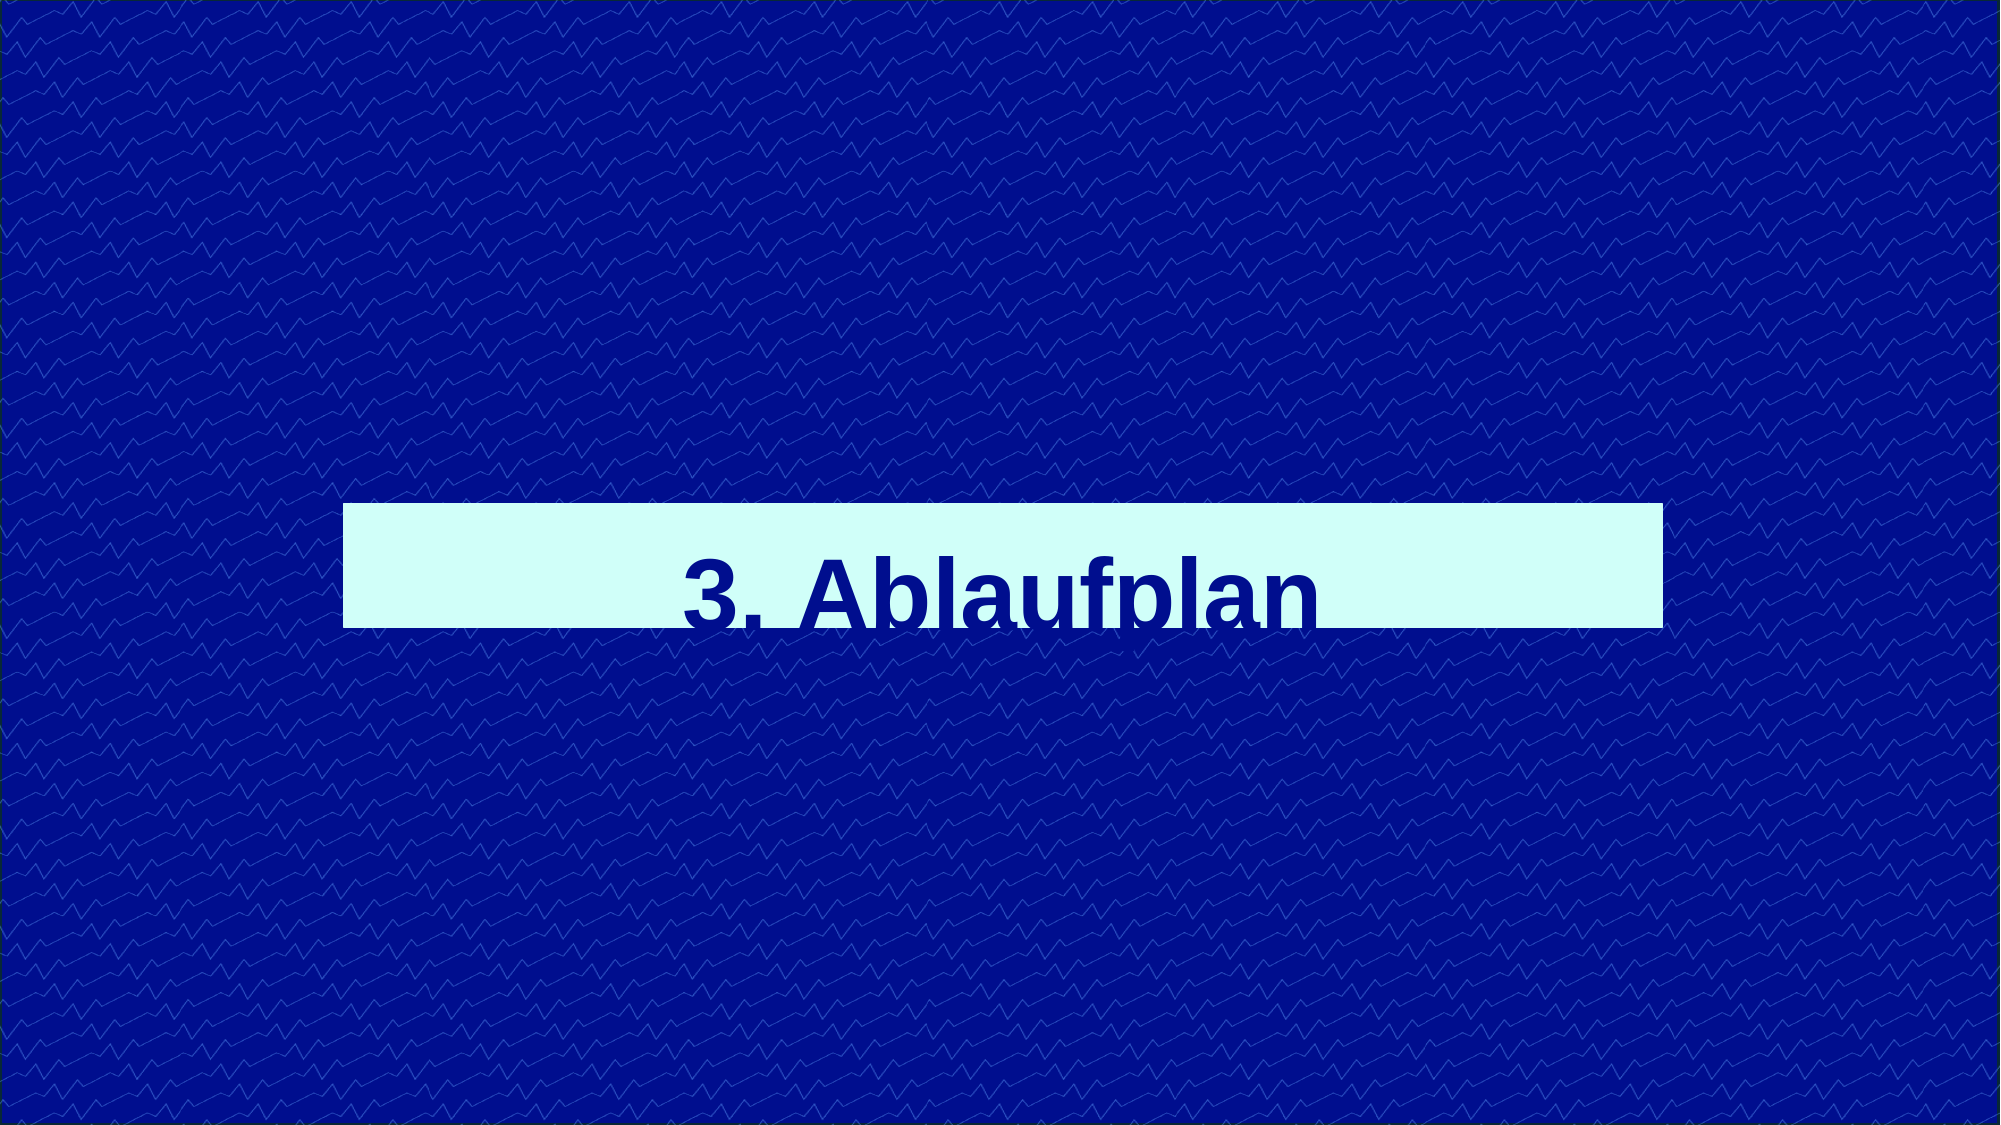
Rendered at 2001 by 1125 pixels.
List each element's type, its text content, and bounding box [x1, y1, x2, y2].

text_box [0, 0, 2000, 1125]
text_box 3. Ablaufplan [343, 503, 1663, 628]
